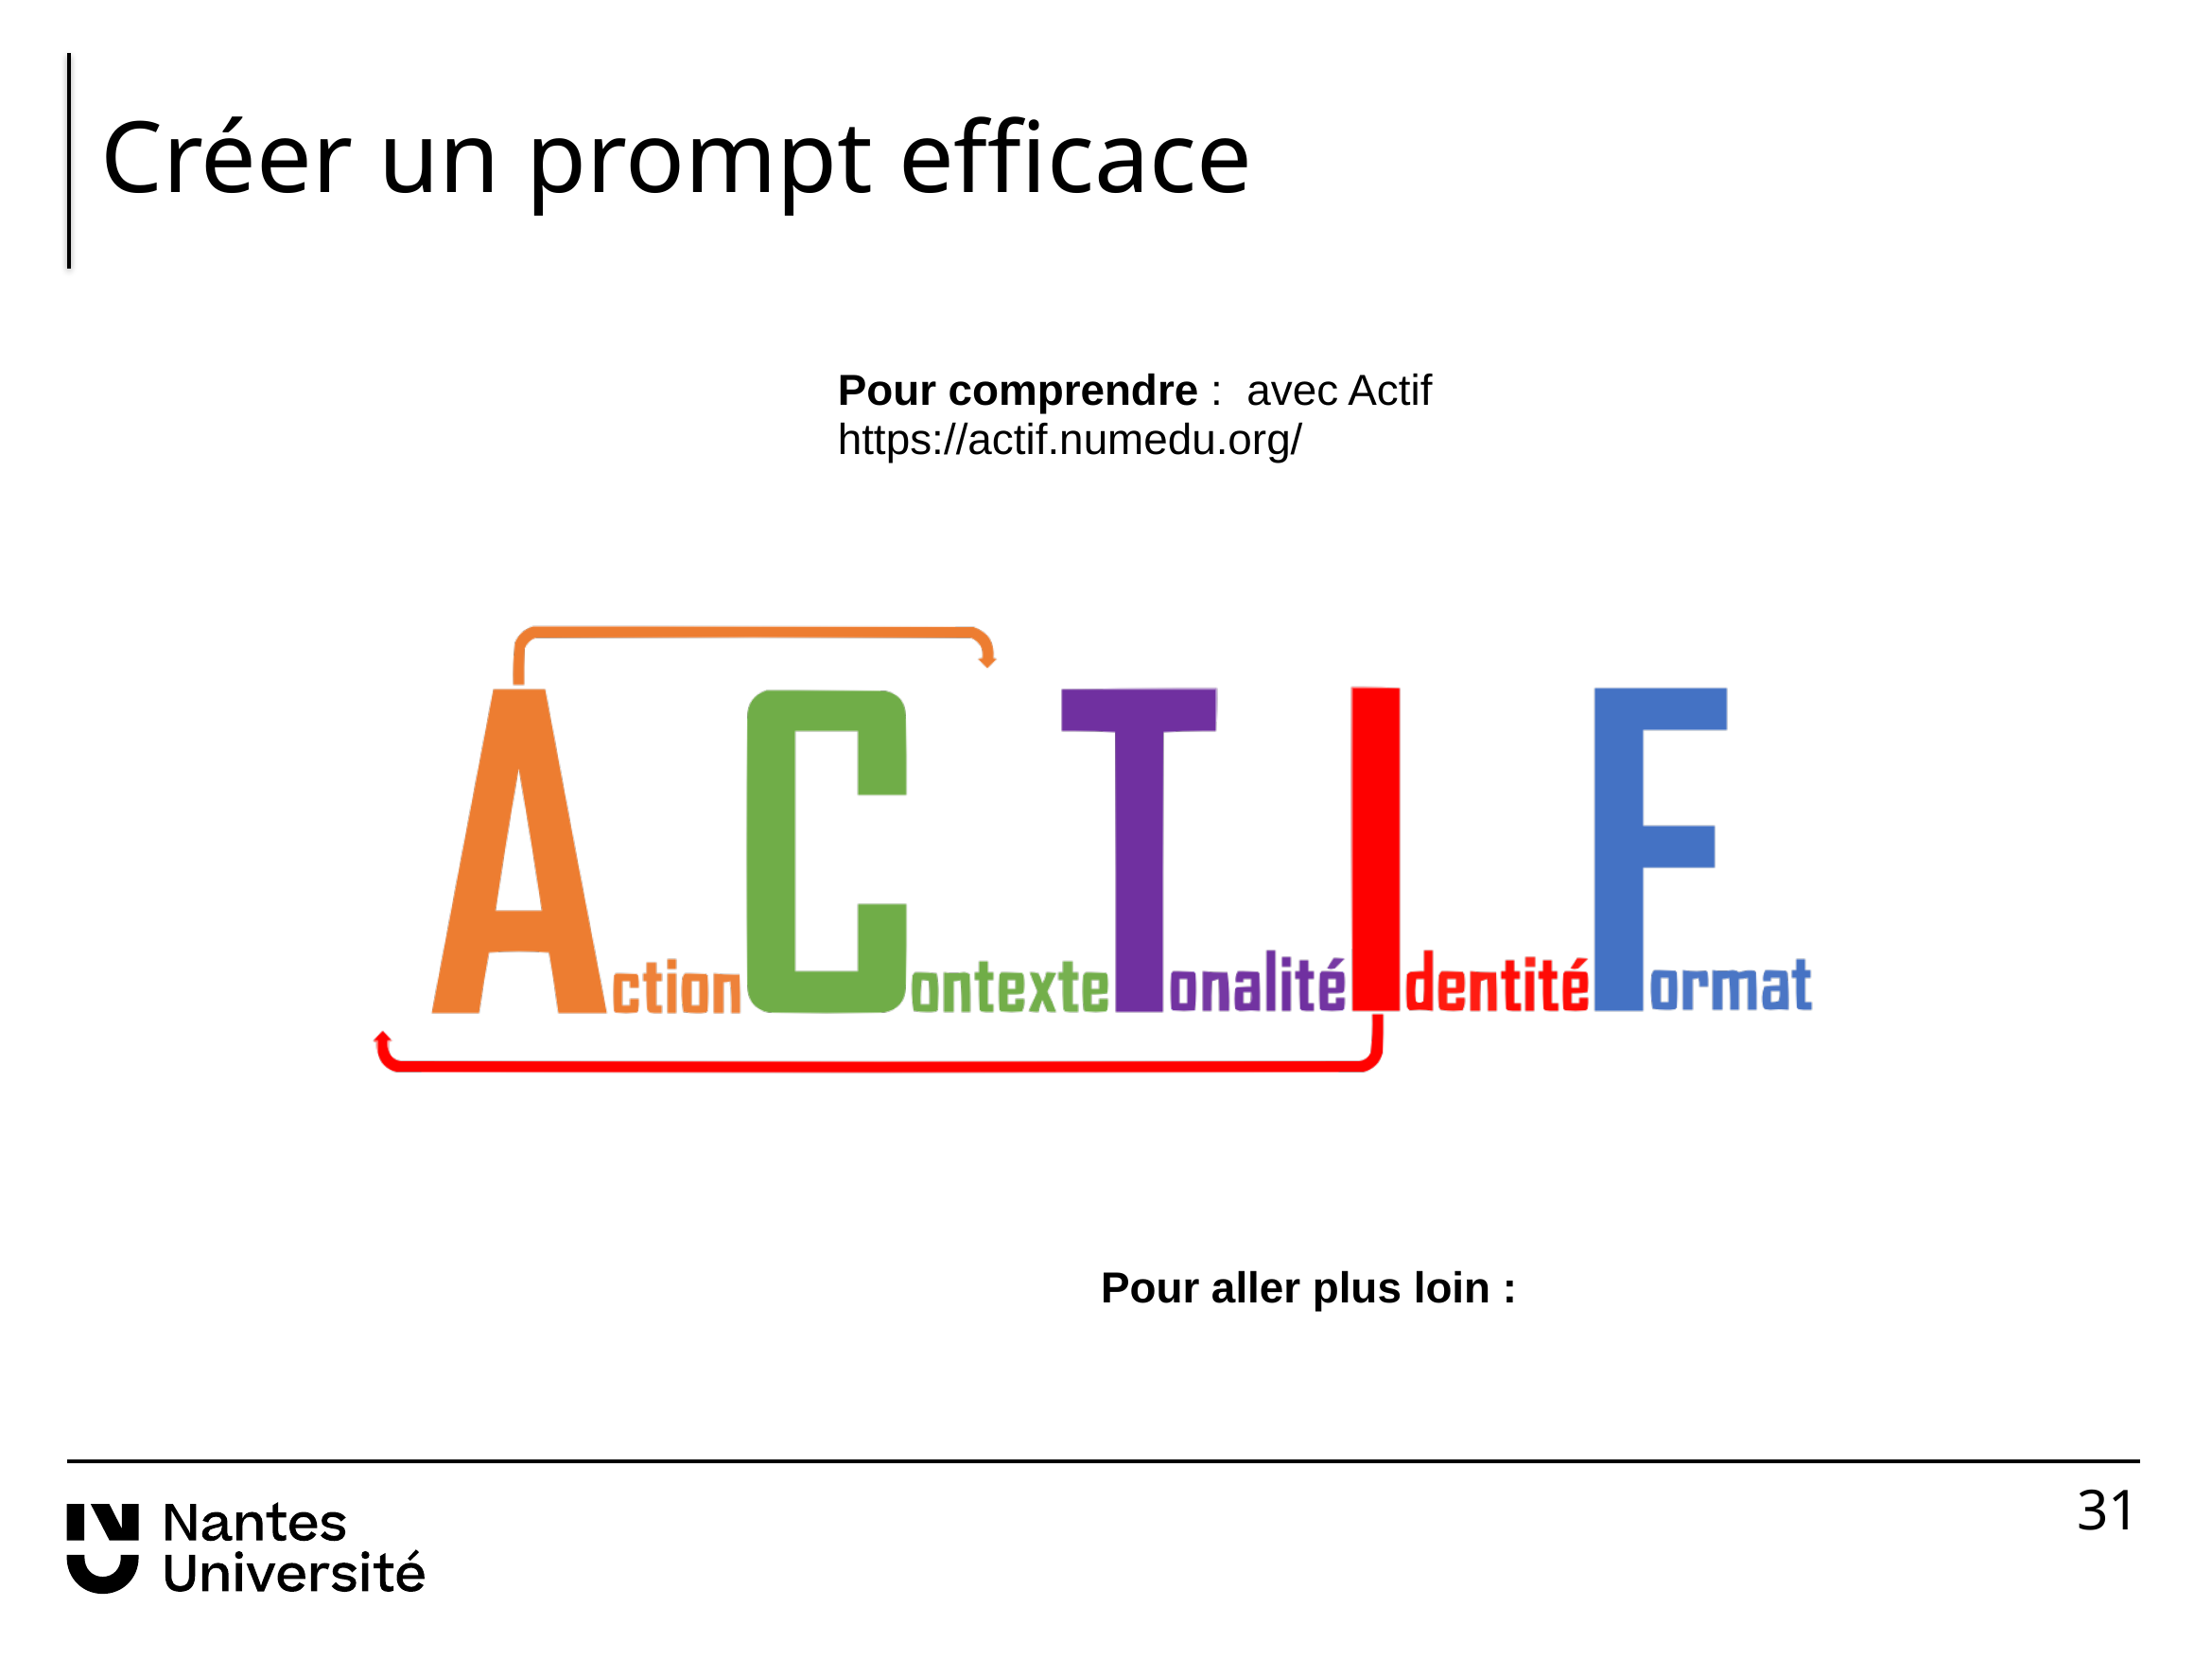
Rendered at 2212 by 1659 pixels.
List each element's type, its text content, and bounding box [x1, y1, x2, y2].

picture [357, 601, 1837, 1095]
title Créer un prompt efficace [100, 106, 2023, 215]
text_box Pour comprendre : avec Actif https://actif.numedu.org/ [824, 358, 1471, 511]
text_box Pour aller plus loin : [1087, 1256, 2123, 1480]
slide_number <numéro> [1815, 1478, 2140, 1546]
